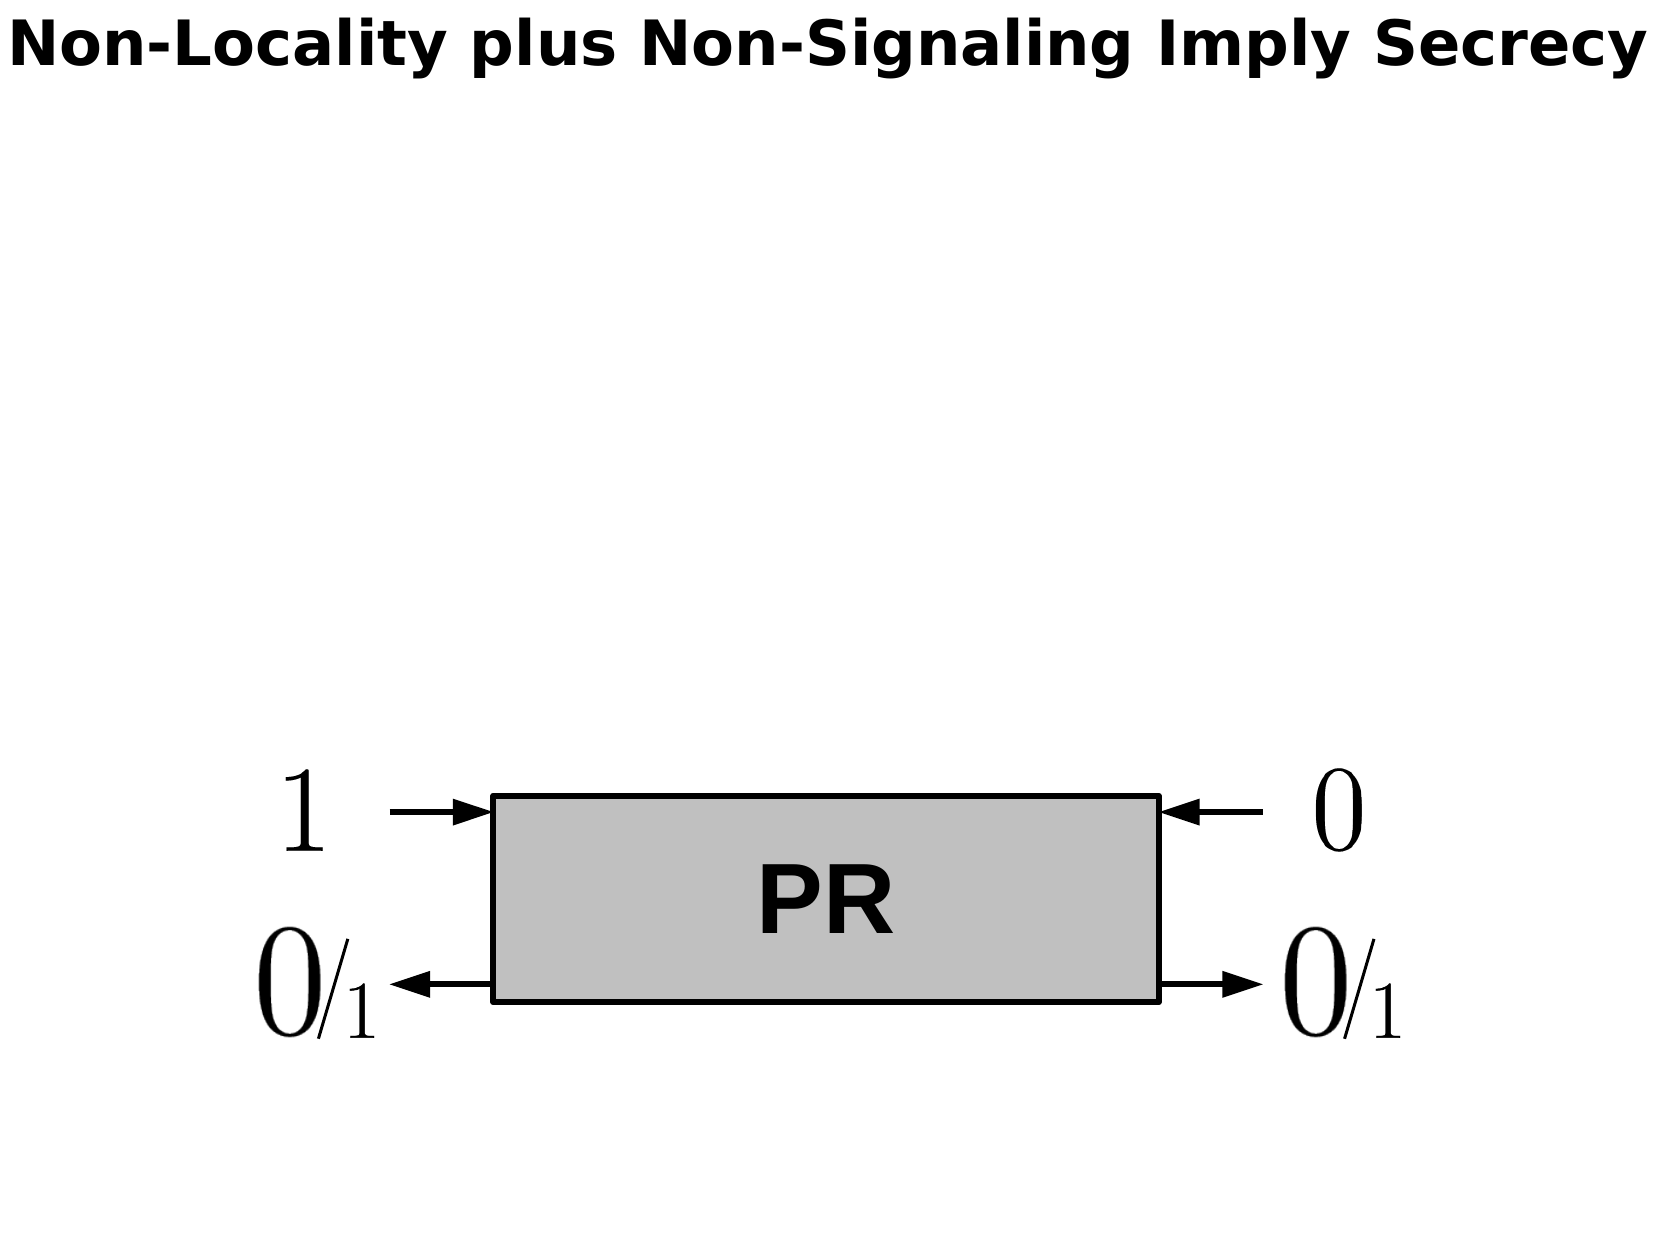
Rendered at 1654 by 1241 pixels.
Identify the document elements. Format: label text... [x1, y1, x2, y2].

picture [342, 976, 379, 1046]
picture [246, 916, 333, 1047]
picture [274, 759, 330, 864]
text_box Non-Locality plus Non-Signaling Imply Secrecy [0, 0, 1654, 110]
picture [1306, 760, 1371, 858]
picture [1272, 916, 1359, 1047]
picture [1368, 976, 1405, 1046]
text_box PR [493, 795, 1159, 1003]
